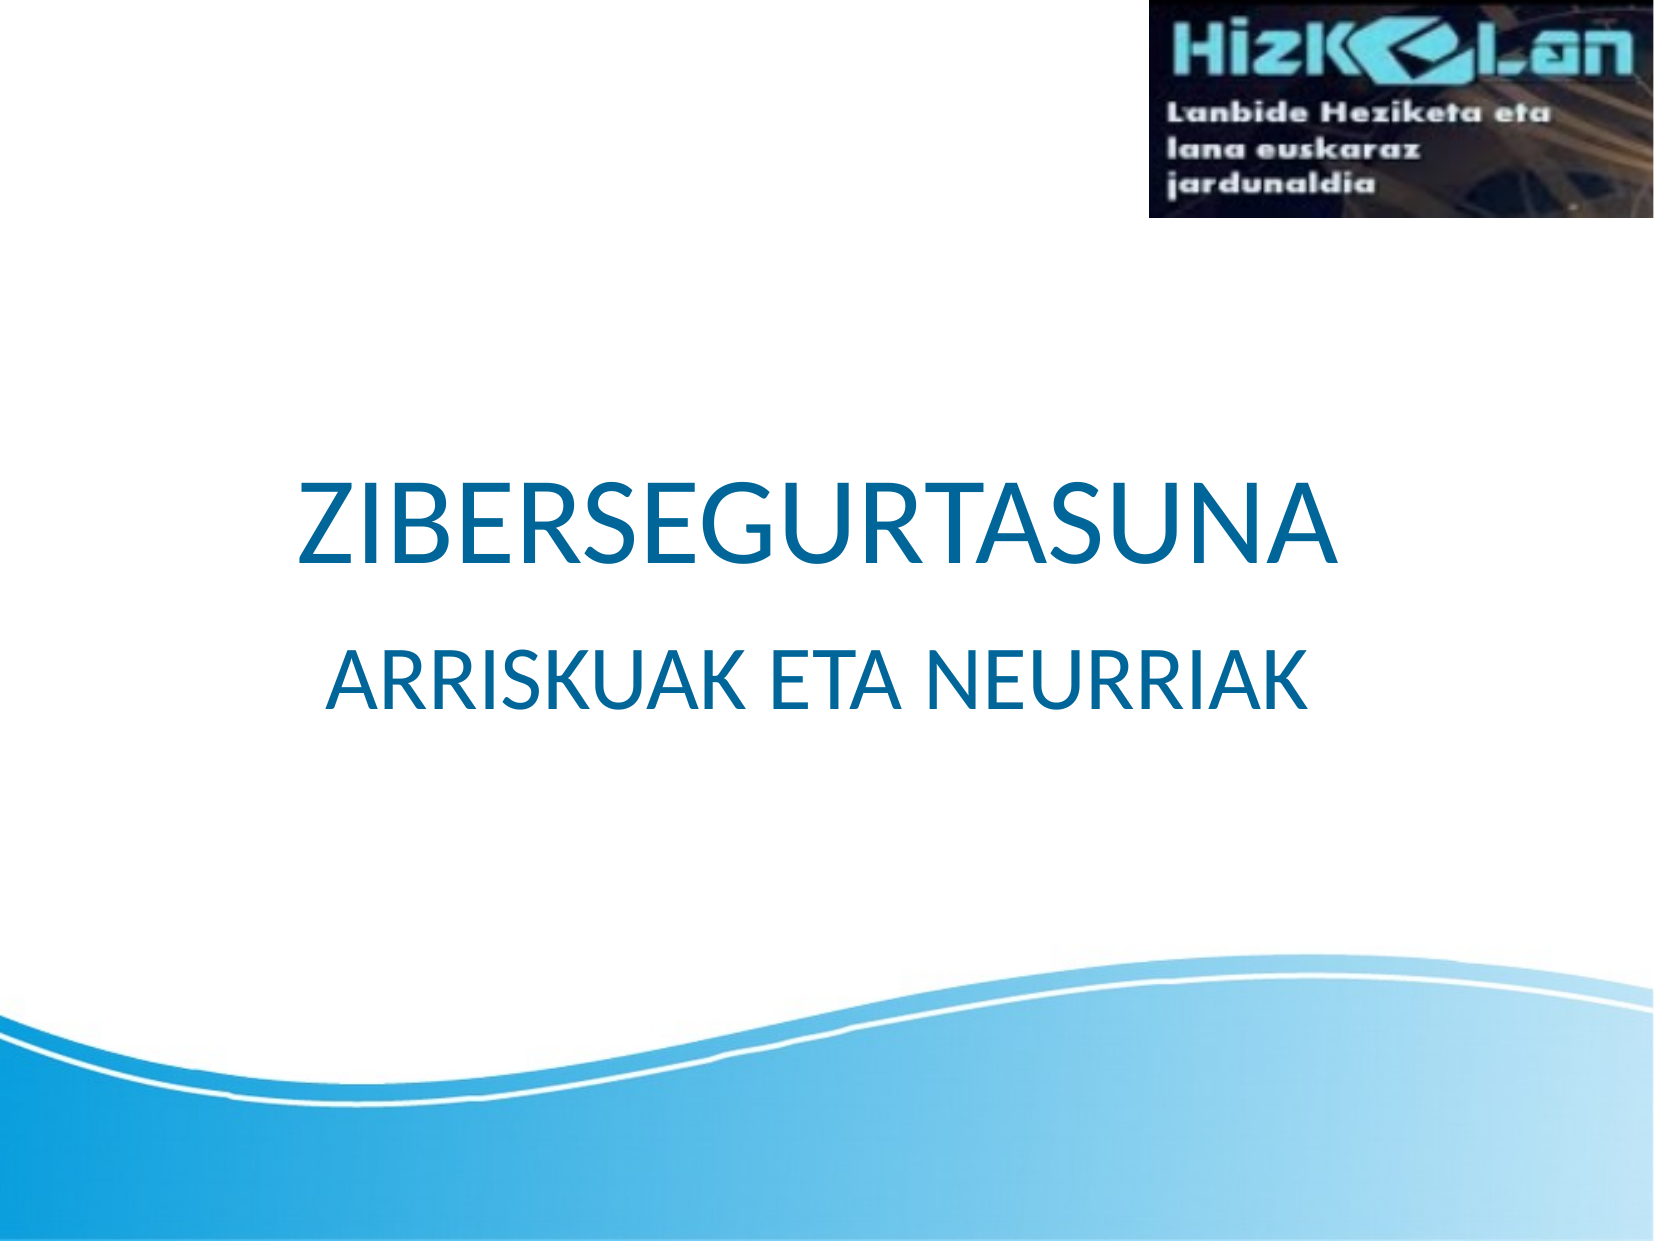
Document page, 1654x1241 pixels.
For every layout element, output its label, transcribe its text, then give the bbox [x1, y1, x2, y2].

picture [0, 0, 1654, 1241]
title ZIBERSEGURTASUNA ARRISKUAK ETA NEURRIAK [73, 380, 1563, 760]
